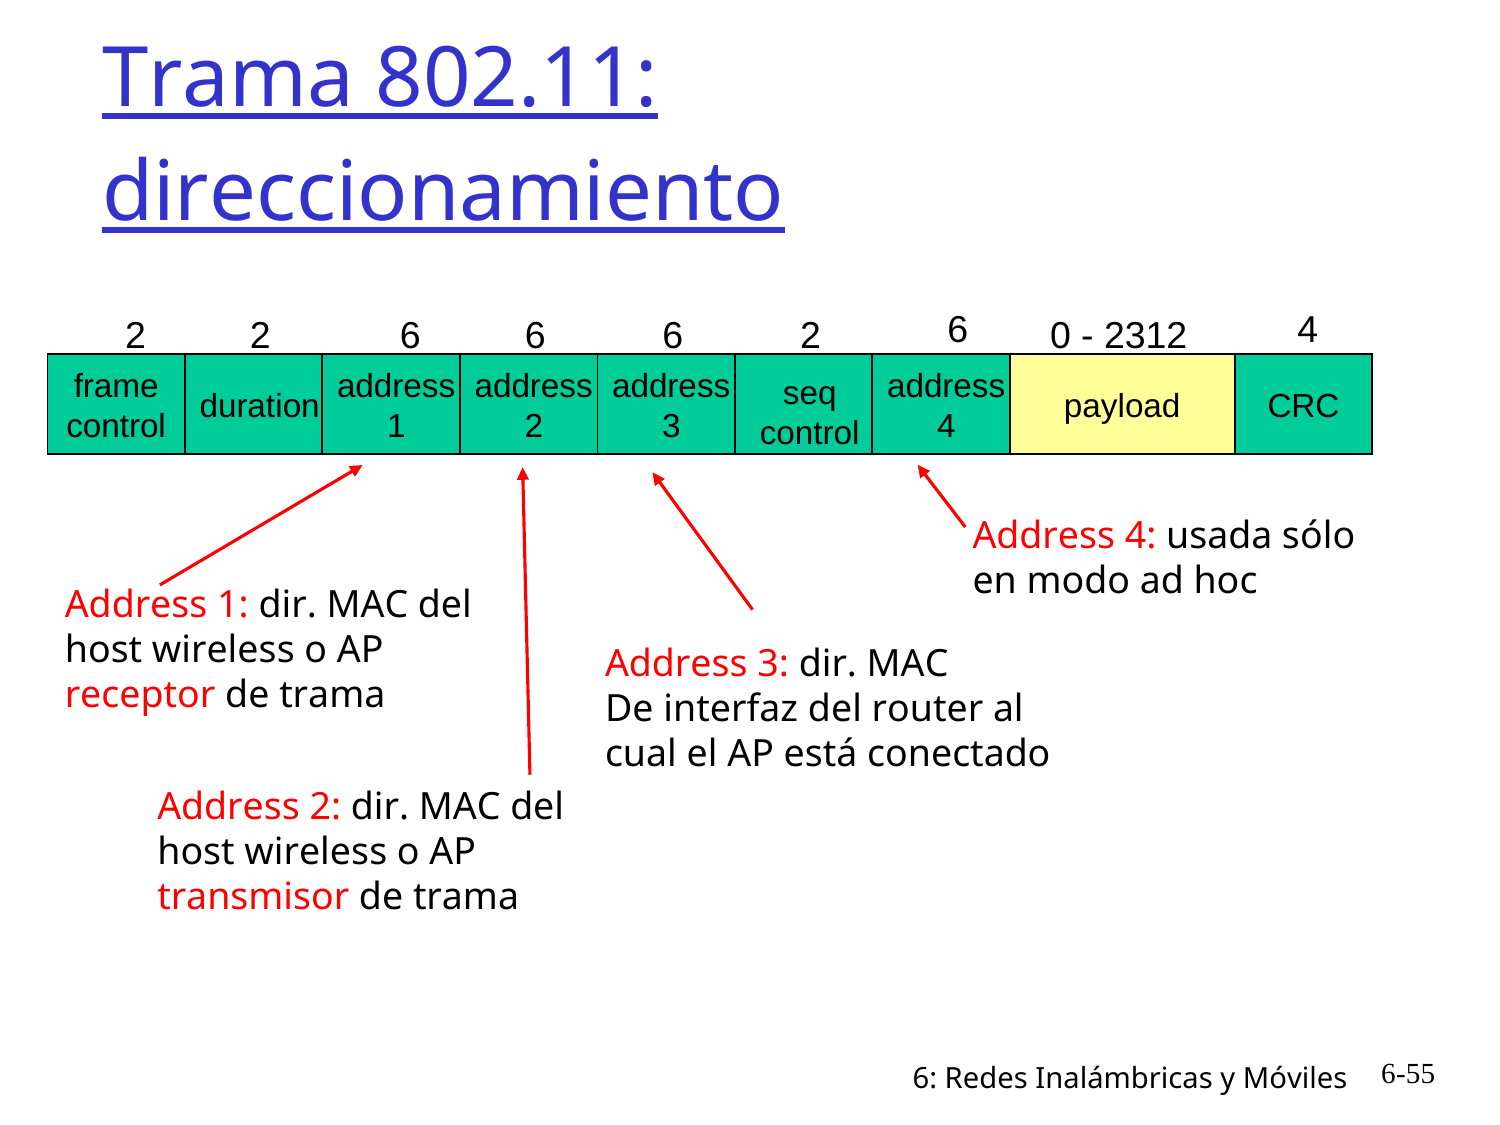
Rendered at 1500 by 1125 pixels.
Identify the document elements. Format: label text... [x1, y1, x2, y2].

text_box Address 3: dir. MAC De interfaz del router al cual el AP está conectado [590, 631, 1091, 783]
text_box 2 [785, 303, 836, 363]
text_box 2 [110, 303, 161, 365]
text_box 2 [235, 303, 286, 365]
text_box 6 [385, 303, 436, 365]
text_box seq control [744, 363, 875, 460]
text_box Address 1: dir. MAC del host wireless o AP receptor de trama [50, 571, 497, 723]
text_box payload [1009, 353, 1234, 454]
text_box address 2 [459, 353, 597, 454]
text_box Address 4: usada sólo en modo ad hoc [957, 503, 1386, 610]
text_box address 1 [322, 353, 459, 454]
title Trama 802.11: direccionamiento [87, 26, 1363, 236]
text_box 6 [932, 297, 983, 358]
text_box CRC [1234, 353, 1373, 454]
text_box frame control [47, 353, 184, 454]
text_box Address 2: dir. MAC del host wireless o AP transmisor de trama [142, 774, 580, 925]
text_box 0 - 2312 [1035, 303, 1203, 365]
text_box address 4 [873, 353, 1009, 454]
text_box 4 [1282, 297, 1333, 358]
text_box 6 [510, 303, 561, 365]
text_box address 3 [597, 353, 734, 454]
text_box 6 [647, 303, 699, 365]
text_box duration [184, 353, 322, 454]
